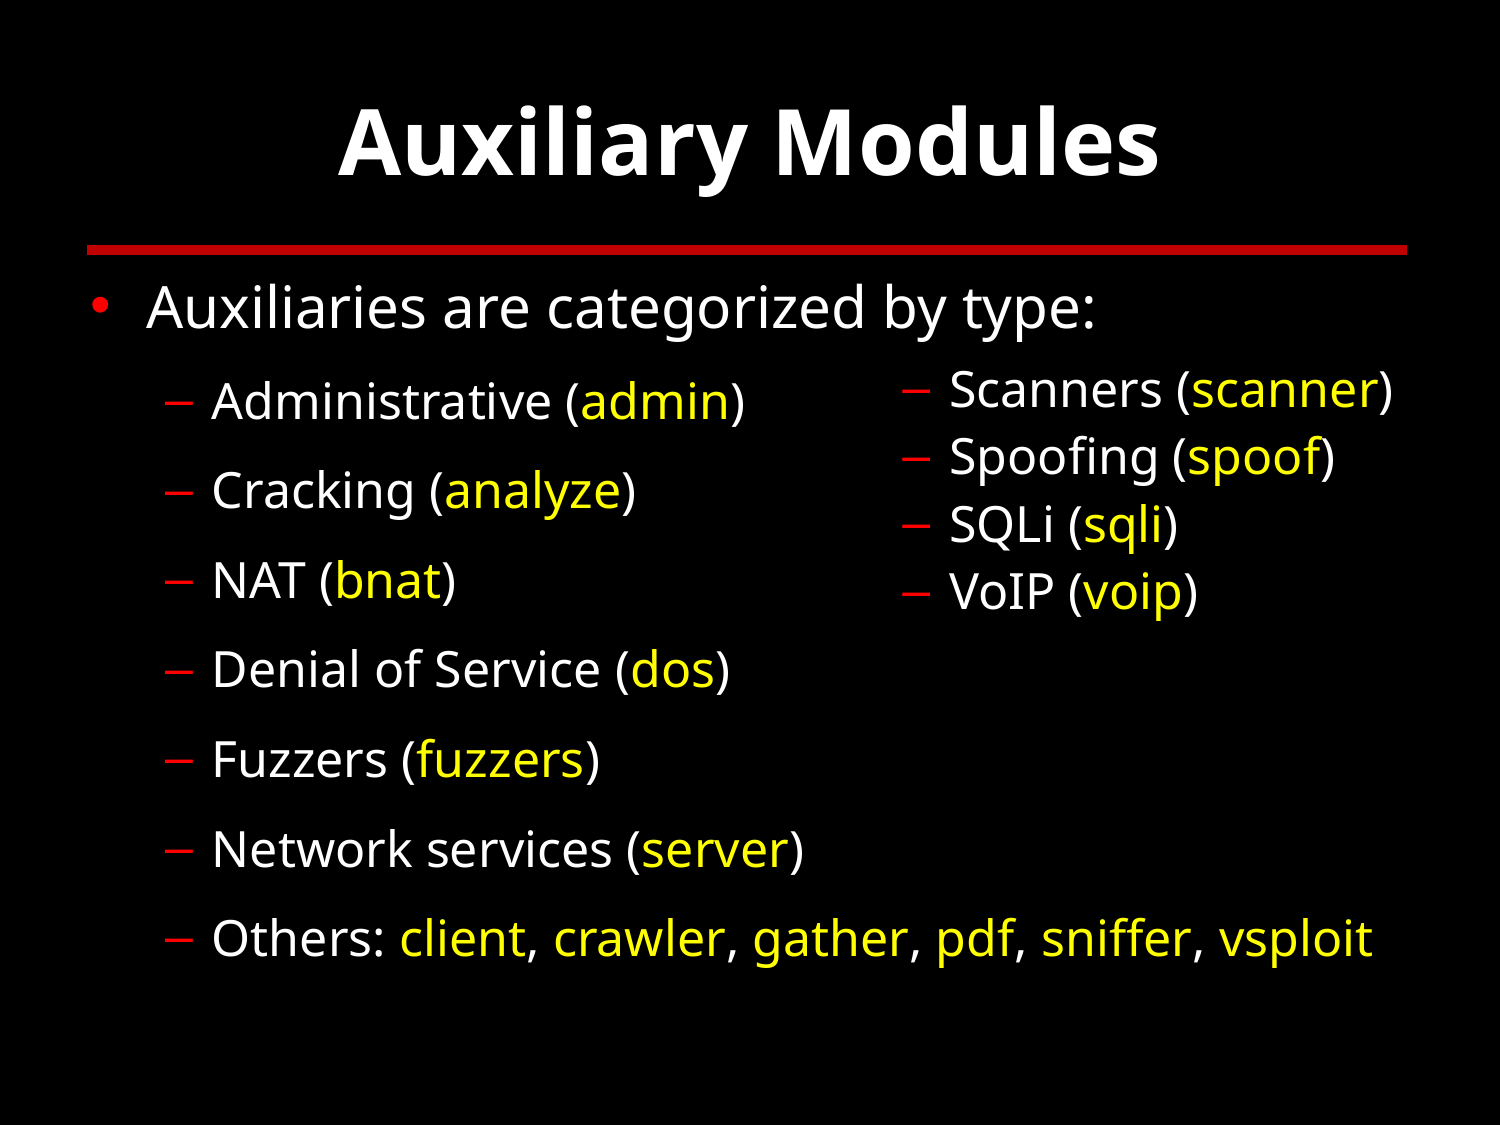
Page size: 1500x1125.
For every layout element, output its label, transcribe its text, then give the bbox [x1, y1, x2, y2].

title Auxiliary Modules [75, 45, 1425, 233]
text_box Scanners (scanner) Spoofing (spoof) SQLi (sqli) VoIP (voip) [812, 349, 1463, 725]
list Auxiliaries are categorized by type: Administrative (admin) Cracking (analyze) NAT (bnat) Denial of Service (dos) Fuzzers (fuzzers) Network services (server) Others: client, crawler, gather, pdf, sniffer, vsploit [75, 262, 1425, 1005]
